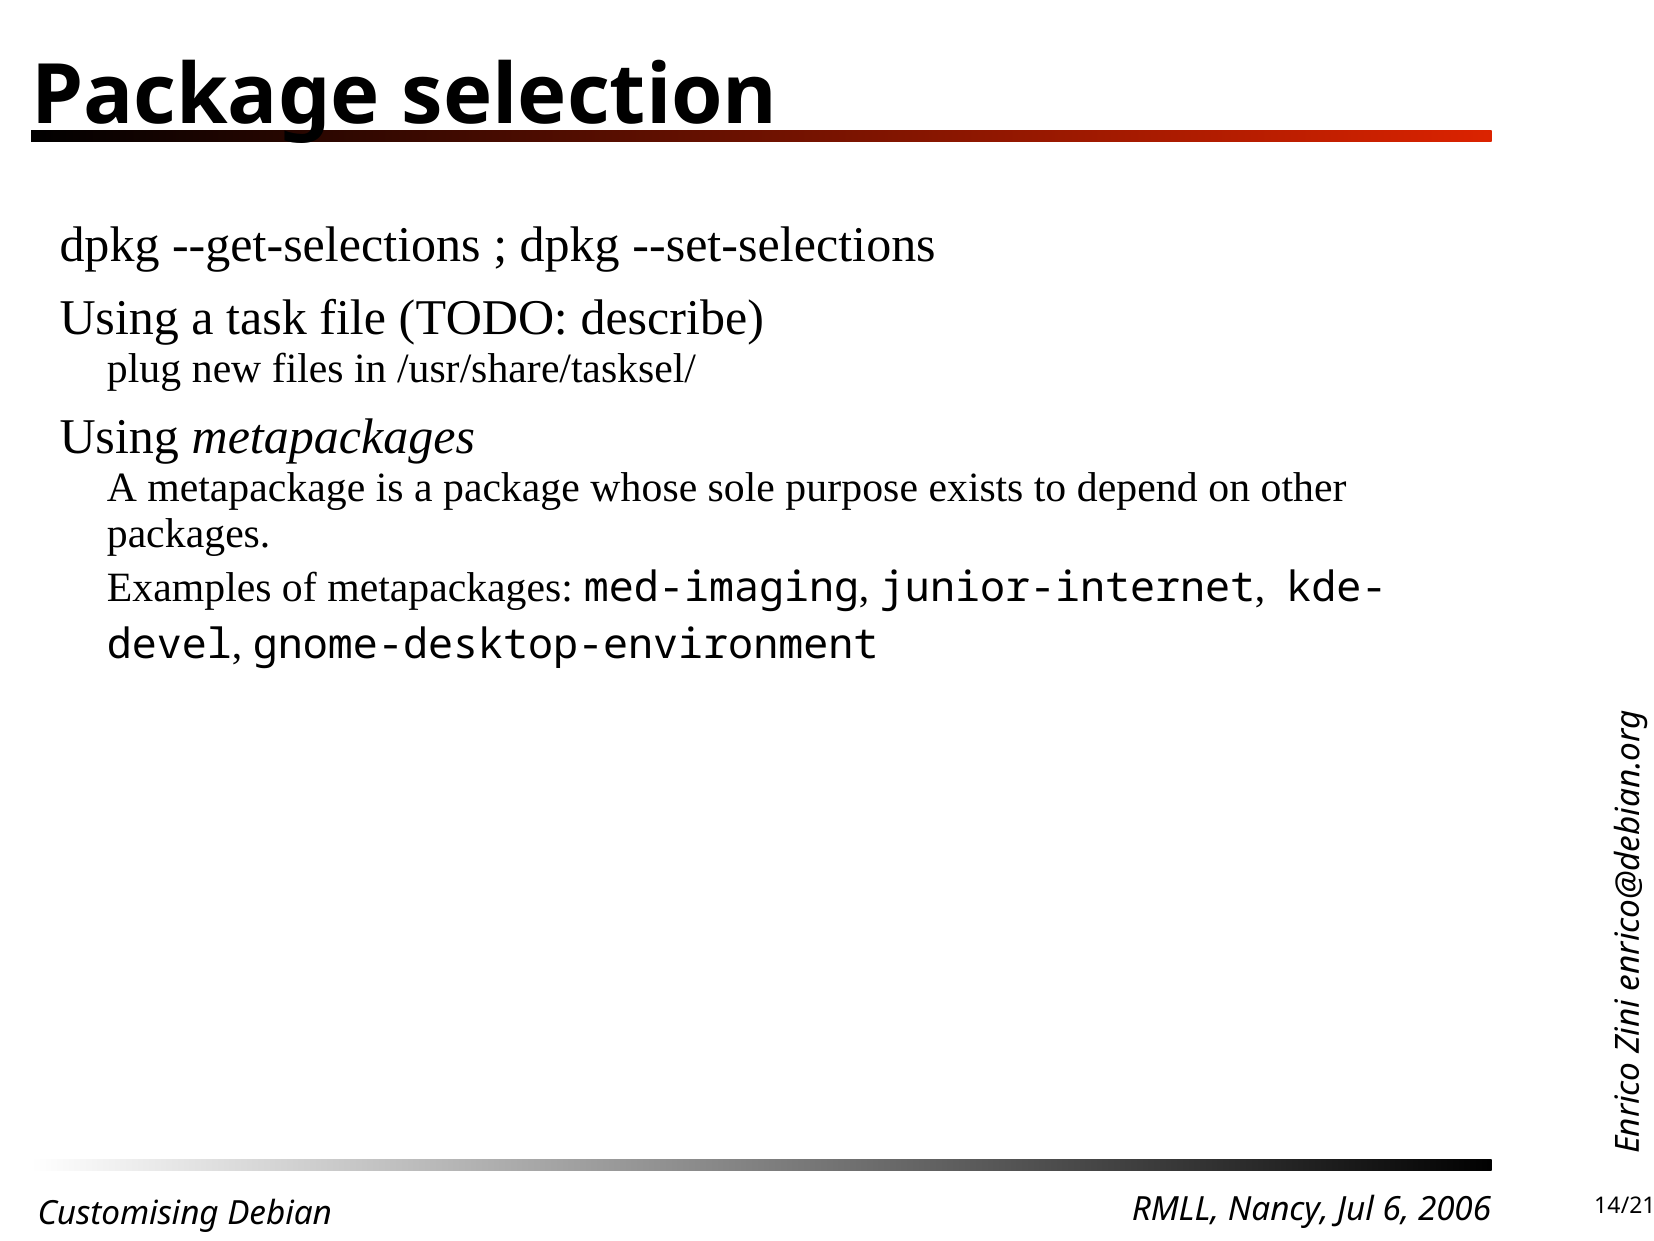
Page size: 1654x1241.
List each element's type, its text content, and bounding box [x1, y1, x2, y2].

text_box dpkg --get-selections ; dpkg --set-selections Using a task file (TODO: describe) plug new files in /usr/share/tasksel/ Using metapackages A metapackage is a package whose sole purpose exists to depend on other packages. Examples of metapackages: med-imaging, junior-internet, kde-devel, gnome-desktop-environment [59, 216, 1495, 982]
text_box Package selection [31, 34, 1495, 171]
